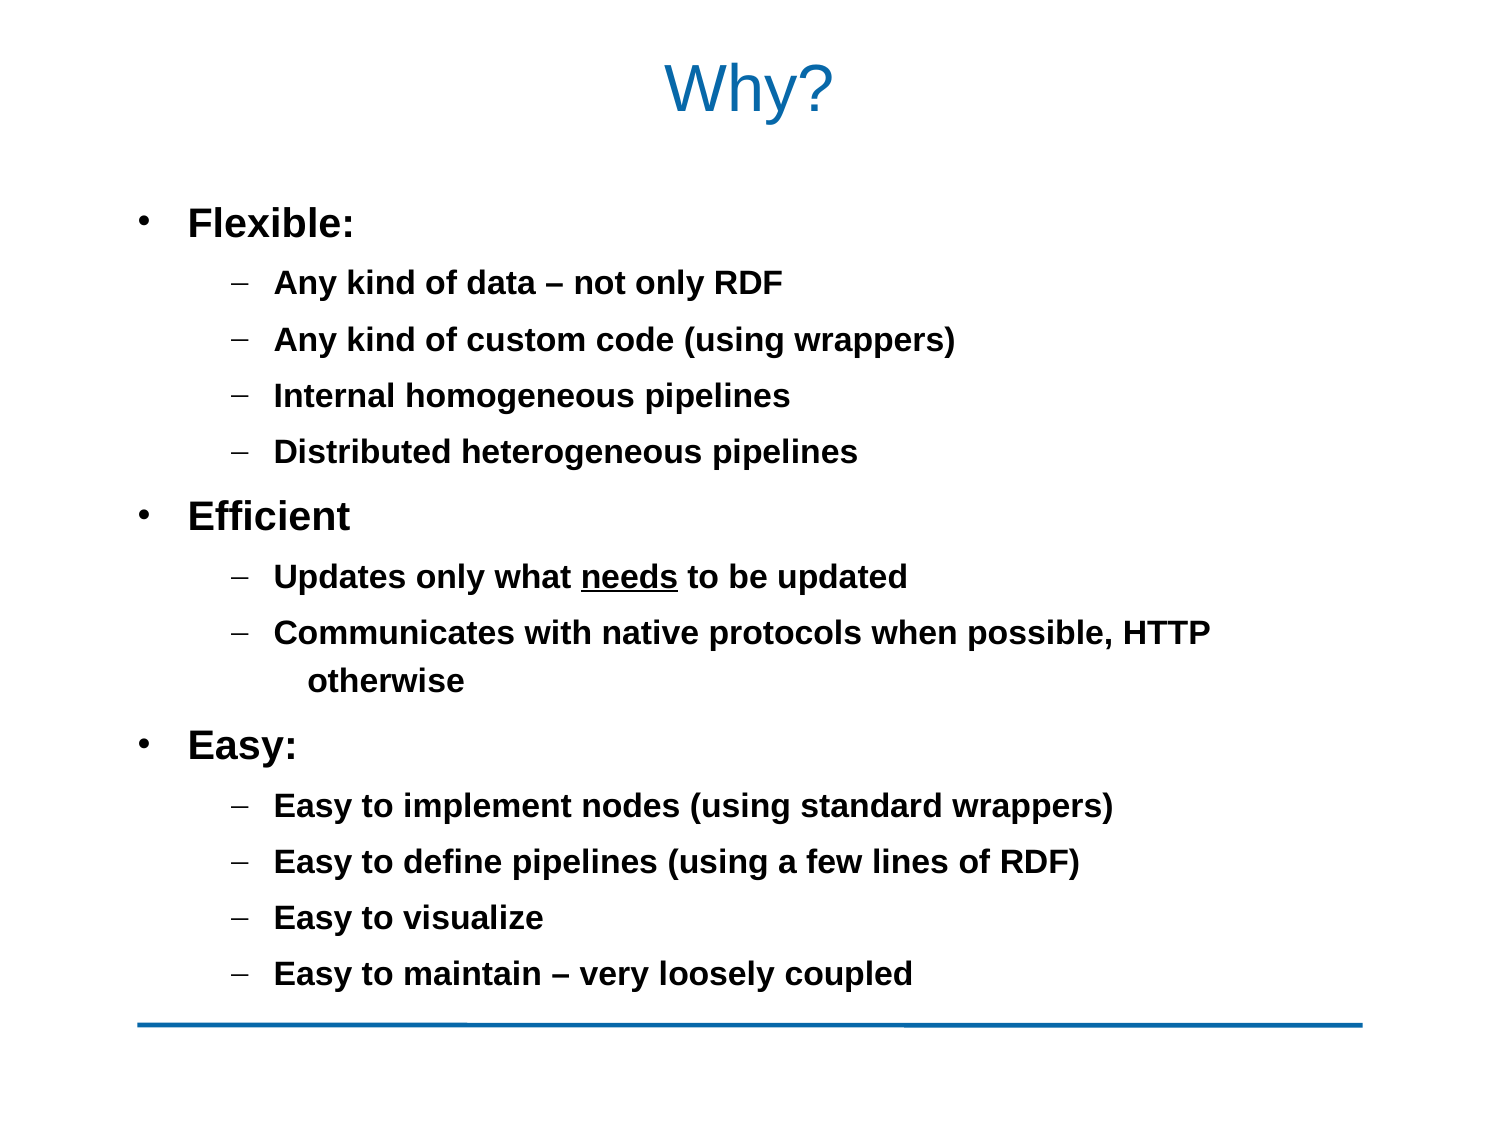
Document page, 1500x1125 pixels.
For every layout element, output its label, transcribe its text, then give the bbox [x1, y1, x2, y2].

list Flexible: Any kind of data – not only RDF Any kind of custom code (using wrappers) Internal homogeneous pipelines Distributed heterogeneous pipelines Efficient Updates only what needs to be updated Communicates with native protocols when possible, HTTP otherwise Easy: Easy to implement nodes (using standard wrappers) Easy to define pipelines (using a few lines of RDF) Easy to visualize Easy to maintain – very loosely coupled [115, 179, 1387, 1005]
title Why? [0, 6, 1500, 149]
